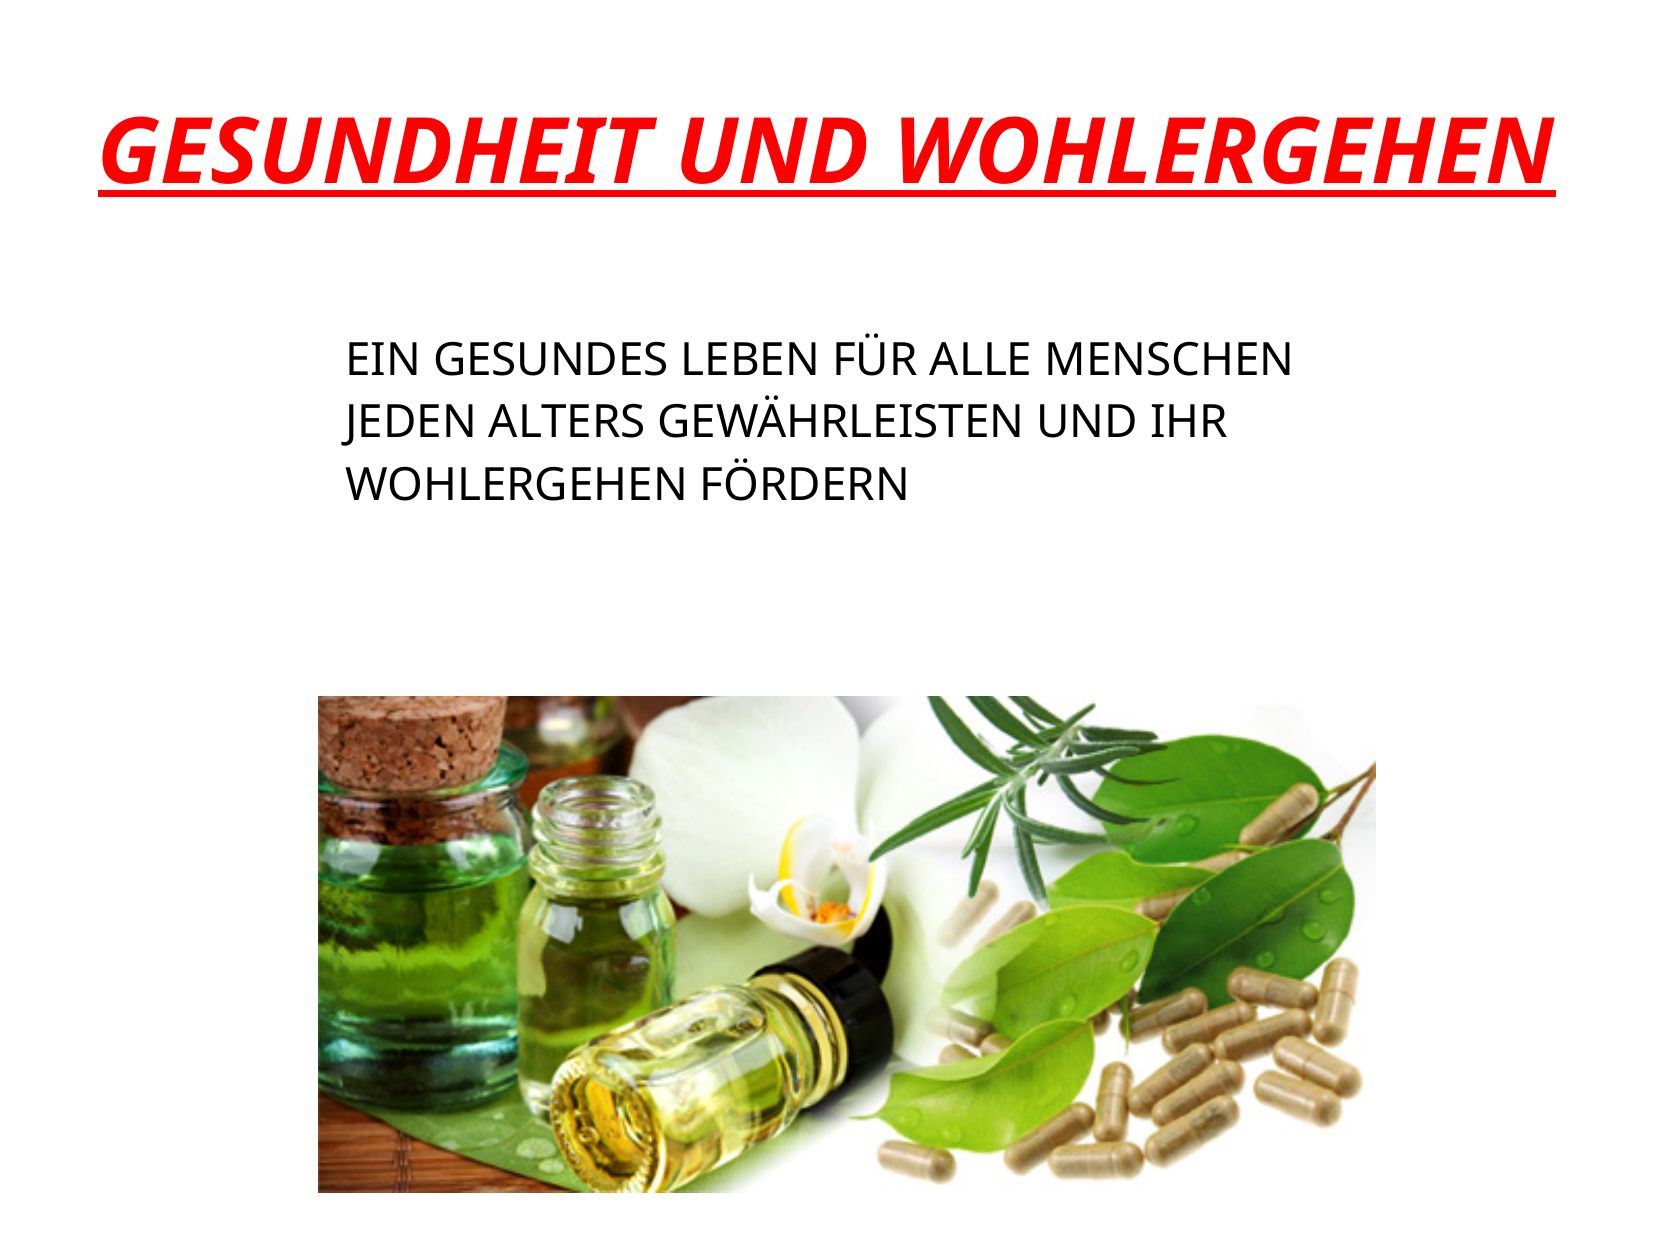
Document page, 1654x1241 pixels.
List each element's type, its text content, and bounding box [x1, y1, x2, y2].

title GESUNDHEIT UND WOHLERGEHEN [82, 0, 1571, 296]
picture [318, 696, 1376, 1193]
text_box EIN GESUNDES LEBEN FÜR ALLE MENSCHEN JEDEN ALTERS GEWÄHRLEISTEN UND IHR WOHLERGEHEN FÖRDERN [330, 318, 1335, 586]
